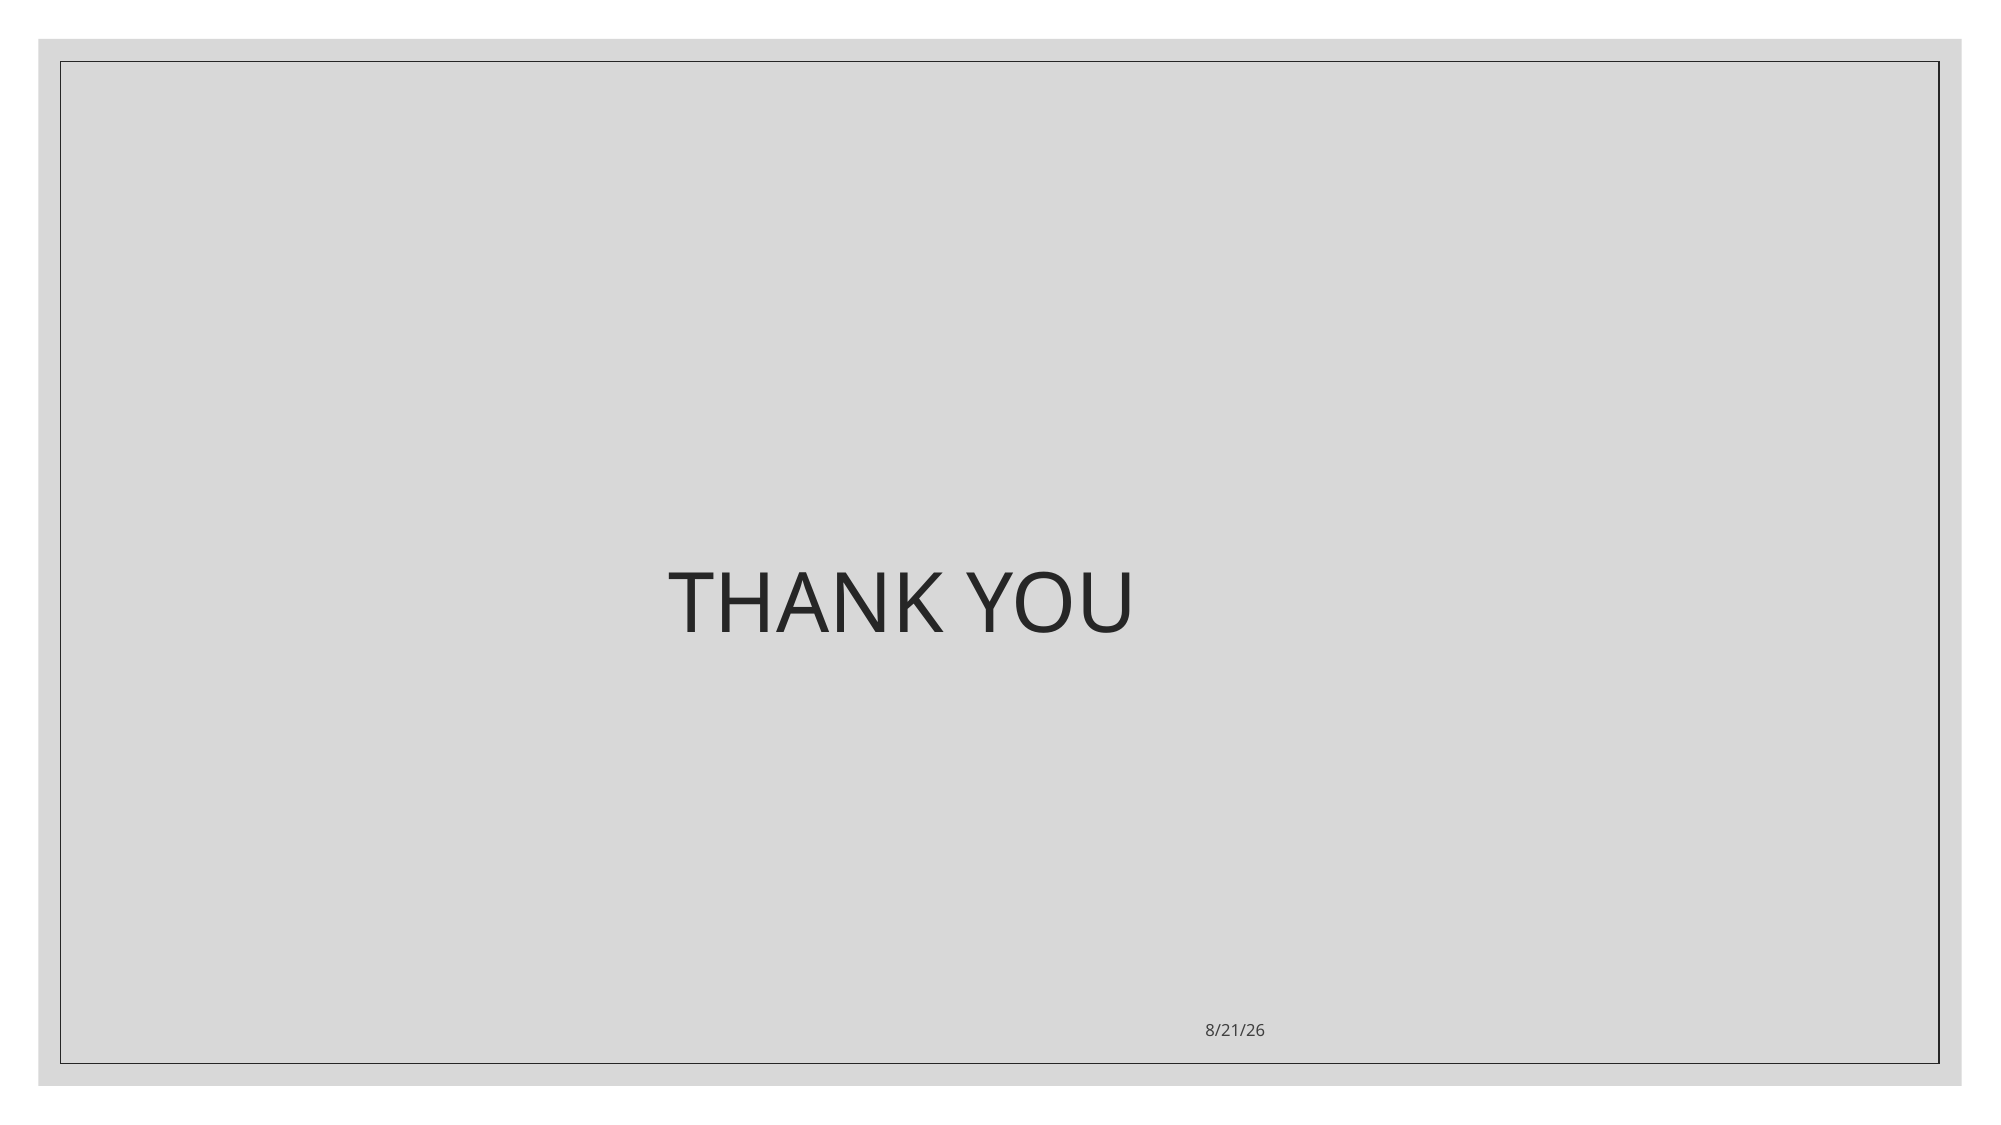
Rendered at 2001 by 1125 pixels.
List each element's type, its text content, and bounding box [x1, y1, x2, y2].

text_box 3/22/2023 [1190, 990, 1666, 1051]
title THANK YOU [174, 105, 1825, 1106]
